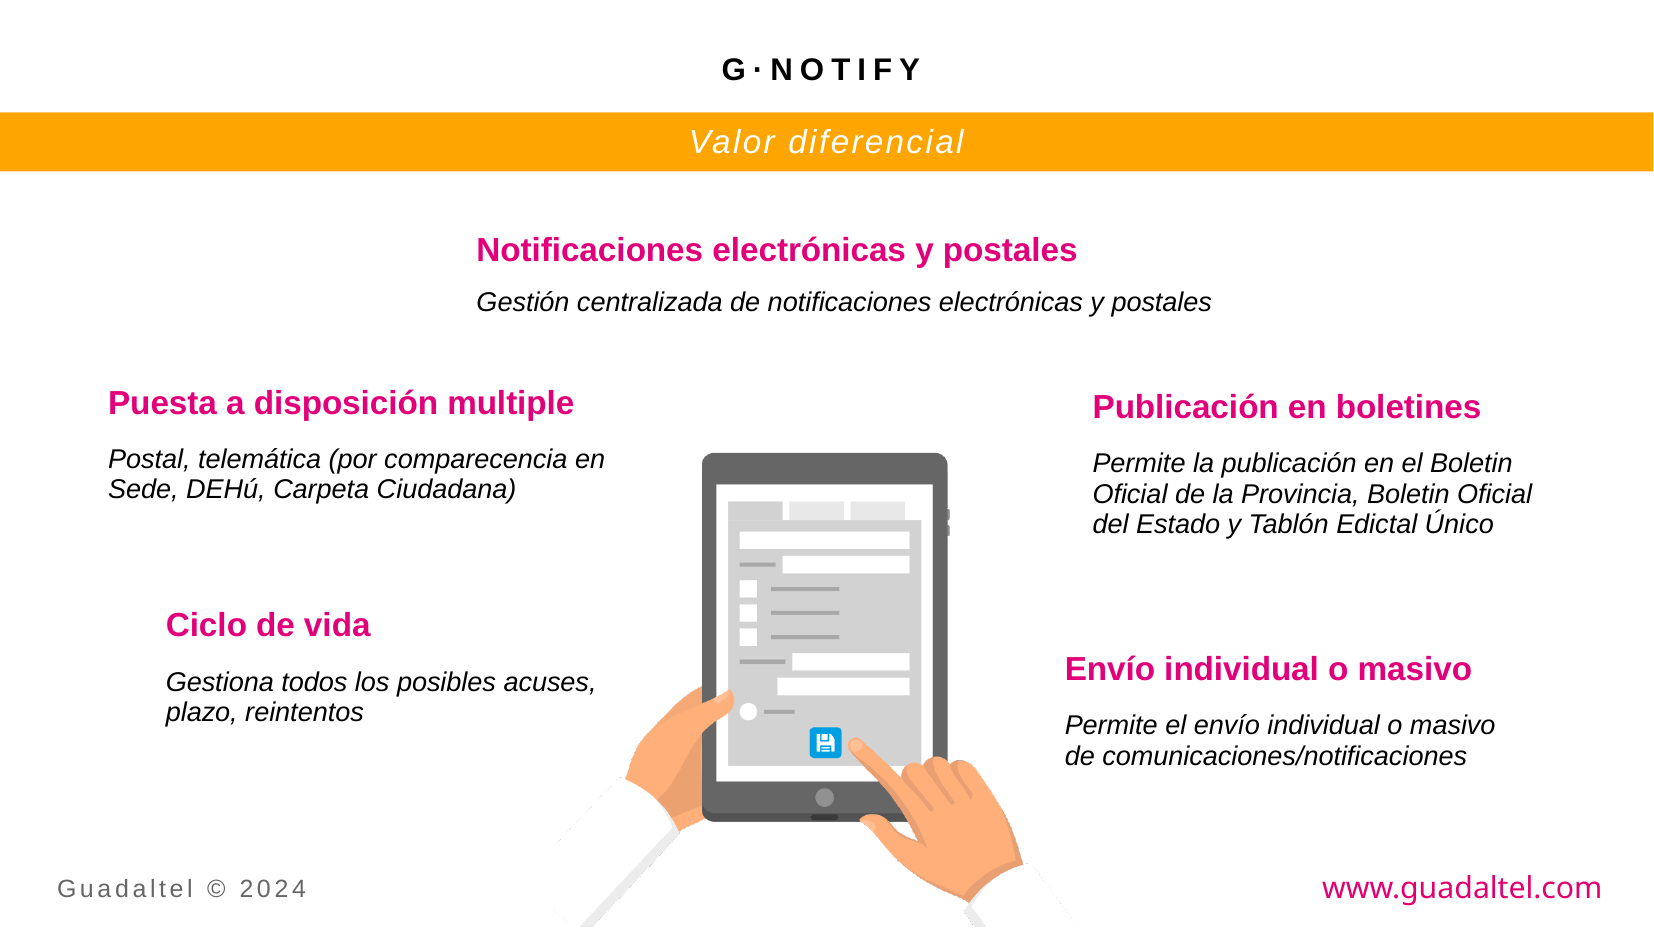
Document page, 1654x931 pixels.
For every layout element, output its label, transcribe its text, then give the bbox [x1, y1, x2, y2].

text_box www.guadaltel.com [1307, 862, 1630, 913]
text_box G·NOTIFY [0, 36, 1648, 103]
text_box Valor diferencial [0, 112, 1654, 172]
text_box Guadaltel © 2024 [42, 861, 322, 914]
text_box Gestiona todos los posibles acuses, plazo, reintentos [151, 659, 648, 807]
text_box Permite el envío individual o masivo de comunicaciones/notificaciones [1050, 702, 1547, 869]
text_box Permite la publicación en el Boletin Oficial de la Provincia, Boletin Oficial del Estado y Tablón Edictal Único [1077, 440, 1580, 589]
text_box Postal, telemática (por comparecencia en Sede, DEHú, Carpeta Ciudadana) [93, 436, 625, 603]
text_box Gestión centralizada de notificaciones electrónicas y postales [461, 279, 1274, 400]
picture [529, 435, 1121, 927]
text_box Envío individual o masivo [1050, 642, 1515, 732]
text_box Notificaciones electrónicas y postales [461, 223, 1110, 285]
text_box Puesta a disposición multiple [93, 376, 598, 466]
text_box Ciclo de vida [151, 599, 565, 652]
text_box Publicación en boletines [1077, 381, 1528, 446]
